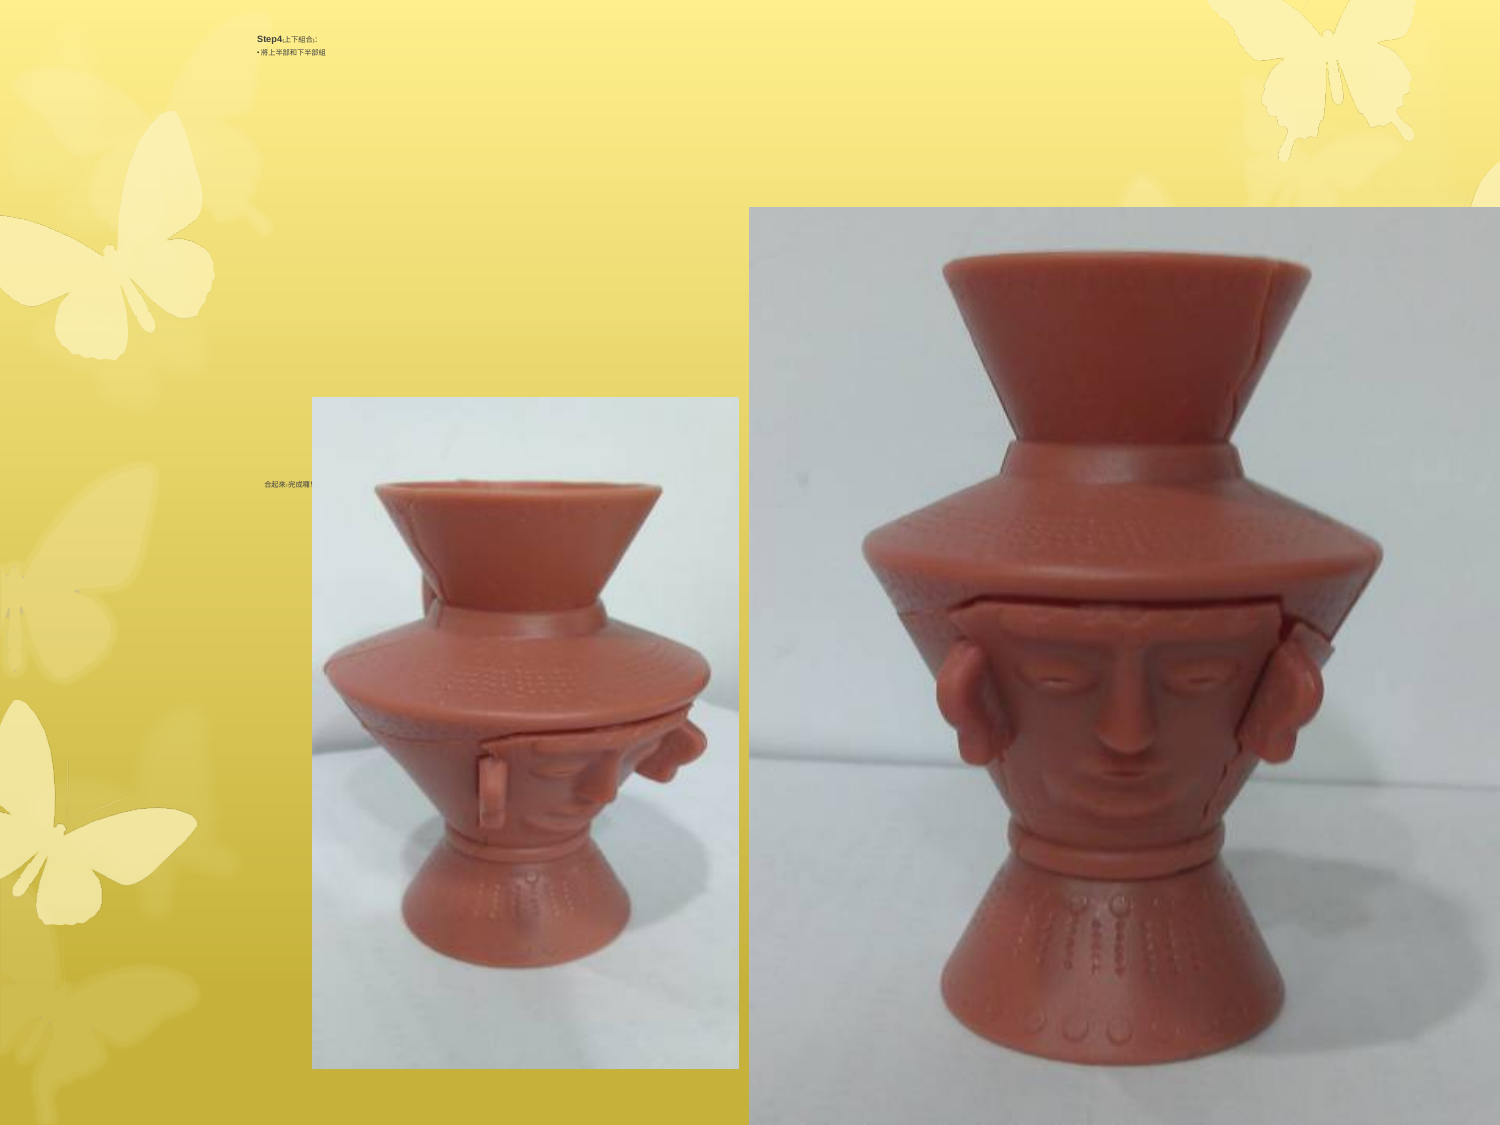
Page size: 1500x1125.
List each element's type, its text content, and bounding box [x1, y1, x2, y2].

list Step4(上下組合)： 將上半部和下半部組 合起來!!完成囉！ [242, 7, 868, 516]
picture [0, 0, 1500, 1125]
